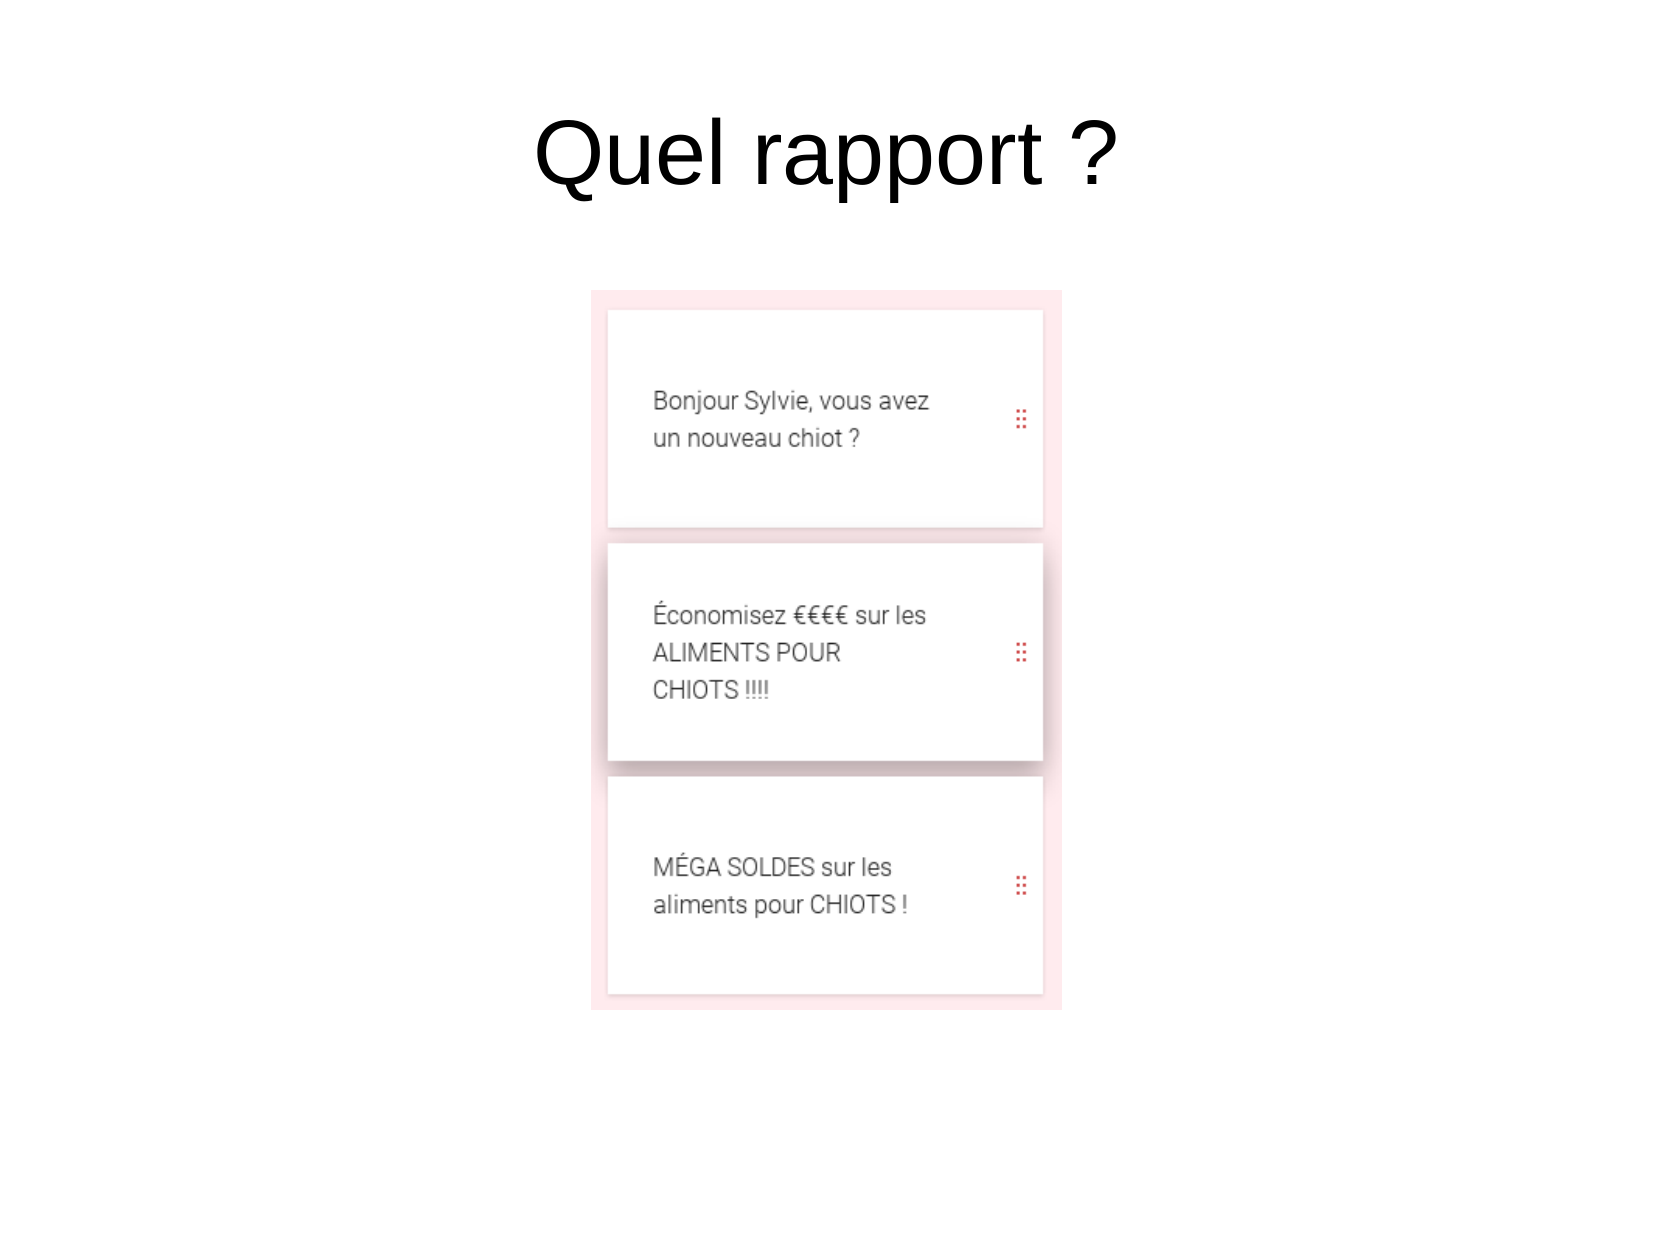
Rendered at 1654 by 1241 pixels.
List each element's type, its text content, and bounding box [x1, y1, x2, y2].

picture [591, 290, 1062, 1010]
title Quel rapport ? [82, 49, 1571, 257]
